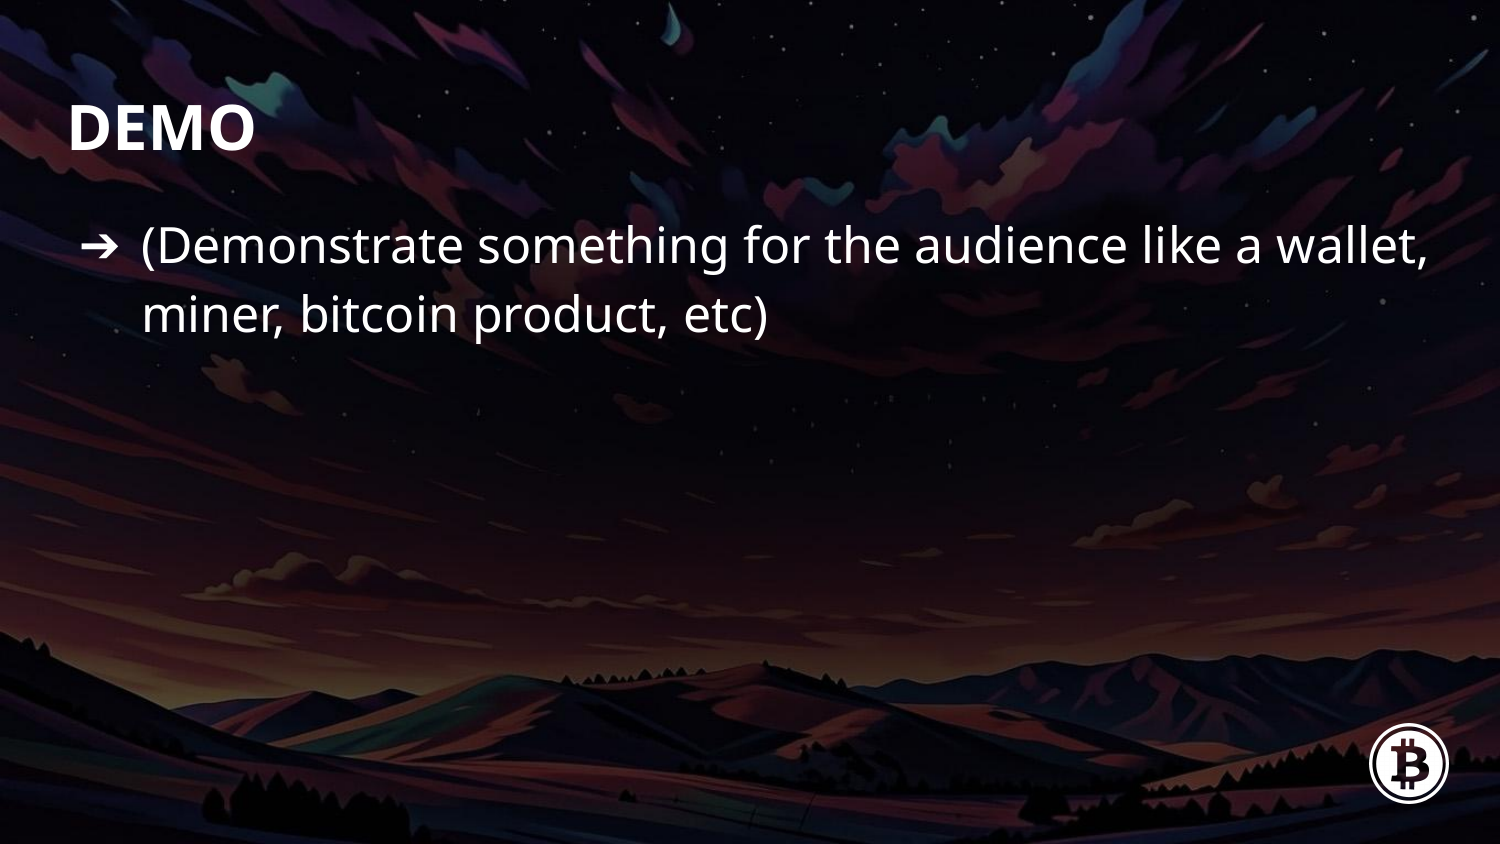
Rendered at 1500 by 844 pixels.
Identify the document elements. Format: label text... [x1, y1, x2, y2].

picture [0, 0, 1500, 844]
title DEMO [51, 72, 1449, 167]
list (Demonstrate something for the audience like a wallet, miner, bitcoin product, etc) [51, 189, 1449, 750]
